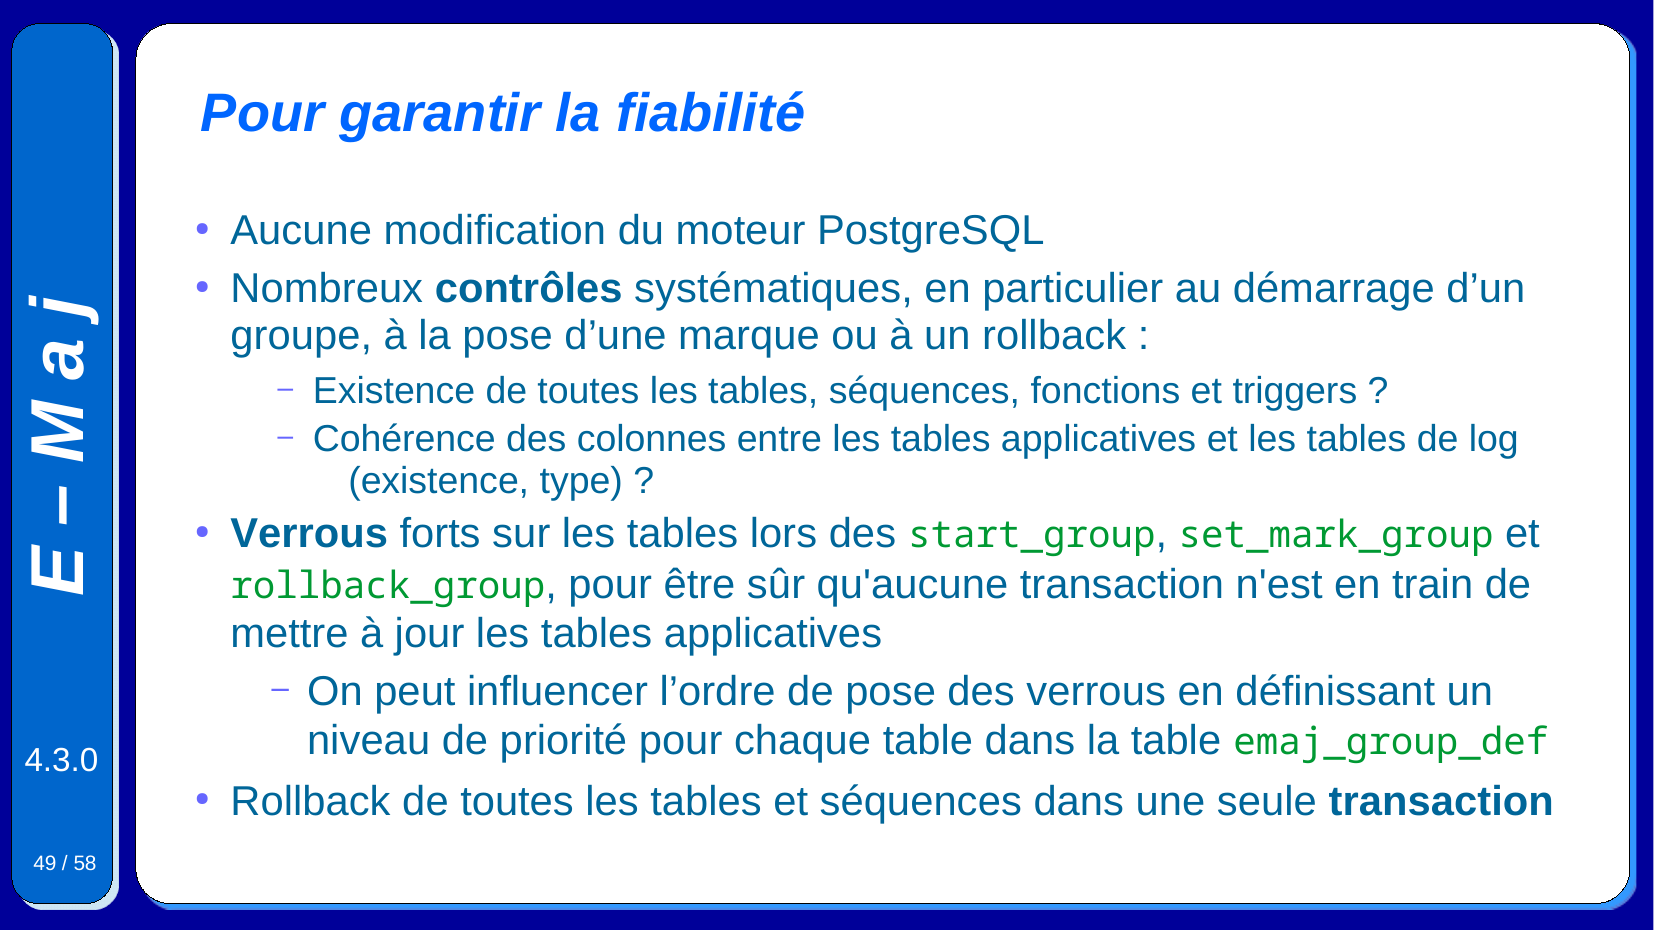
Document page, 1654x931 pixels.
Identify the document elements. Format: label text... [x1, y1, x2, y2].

title Pour garantir la fiabilité [200, 34, 1575, 191]
list Aucune modification du moteur PostgreSQL Nombreux contrôles systématiques, en particulier au démarrage d’un groupe, à la pose d’une marque ou à un rollback : Existence de toutes les tables, séquences, fonctions et triggers ? Cohérence des colonnes entre les tables applicatives et les tables de log (existence, type) ? Verrous forts sur les tables lors des start_group, set_mark_group et rollback_group, pour être sûr qu'aucune transaction n'est en train de mettre à jour les tables applicatives On peut influencer l’ordre de pose des verrous en définissant un niveau de priorité pour chaque table dans la table emaj_group_def Rollback de toutes les tables et séquences dans une seule transaction [177, 206, 1587, 827]
